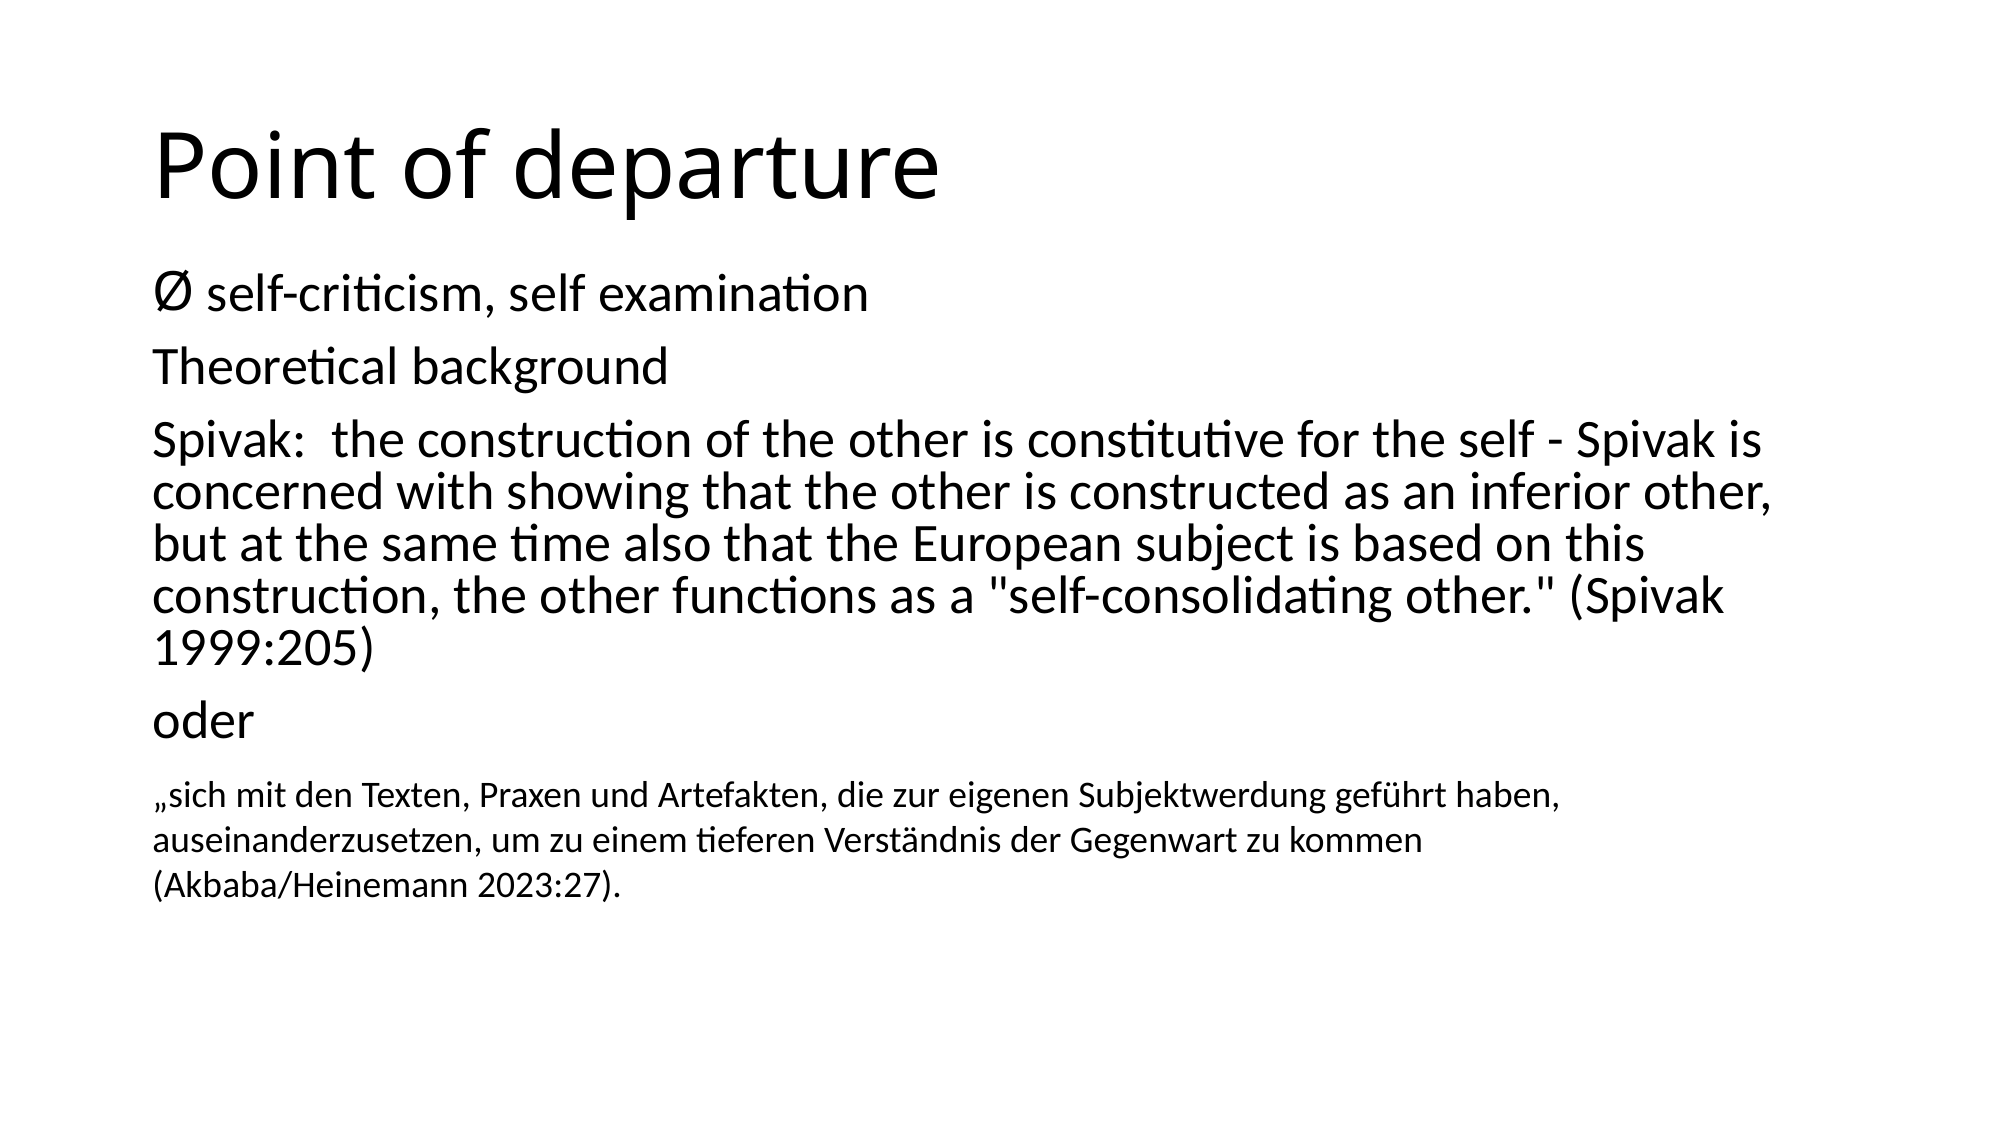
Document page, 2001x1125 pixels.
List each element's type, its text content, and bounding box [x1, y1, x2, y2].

list self-criticism, self examination Theoretical background Spivak: the construction of the other is constitutive for the self - Spivak is concerned with showing that the other is constructed as an inferior other, but at the same time also that the European subject is based on this construction, the other functions as a "self-consolidating other." (Spivak 1999:205) oder „sich mit den Texten, Praxen und Artefakten, die zur eigenen Subjektwerdung geführt haben, auseinanderzusetzen, um zu einem tieferen Verständnis der Gegenwart zu kommen (Akbaba/Heinemann 2023:27). [137, 262, 1863, 977]
title Point of departure [137, 59, 1863, 262]
